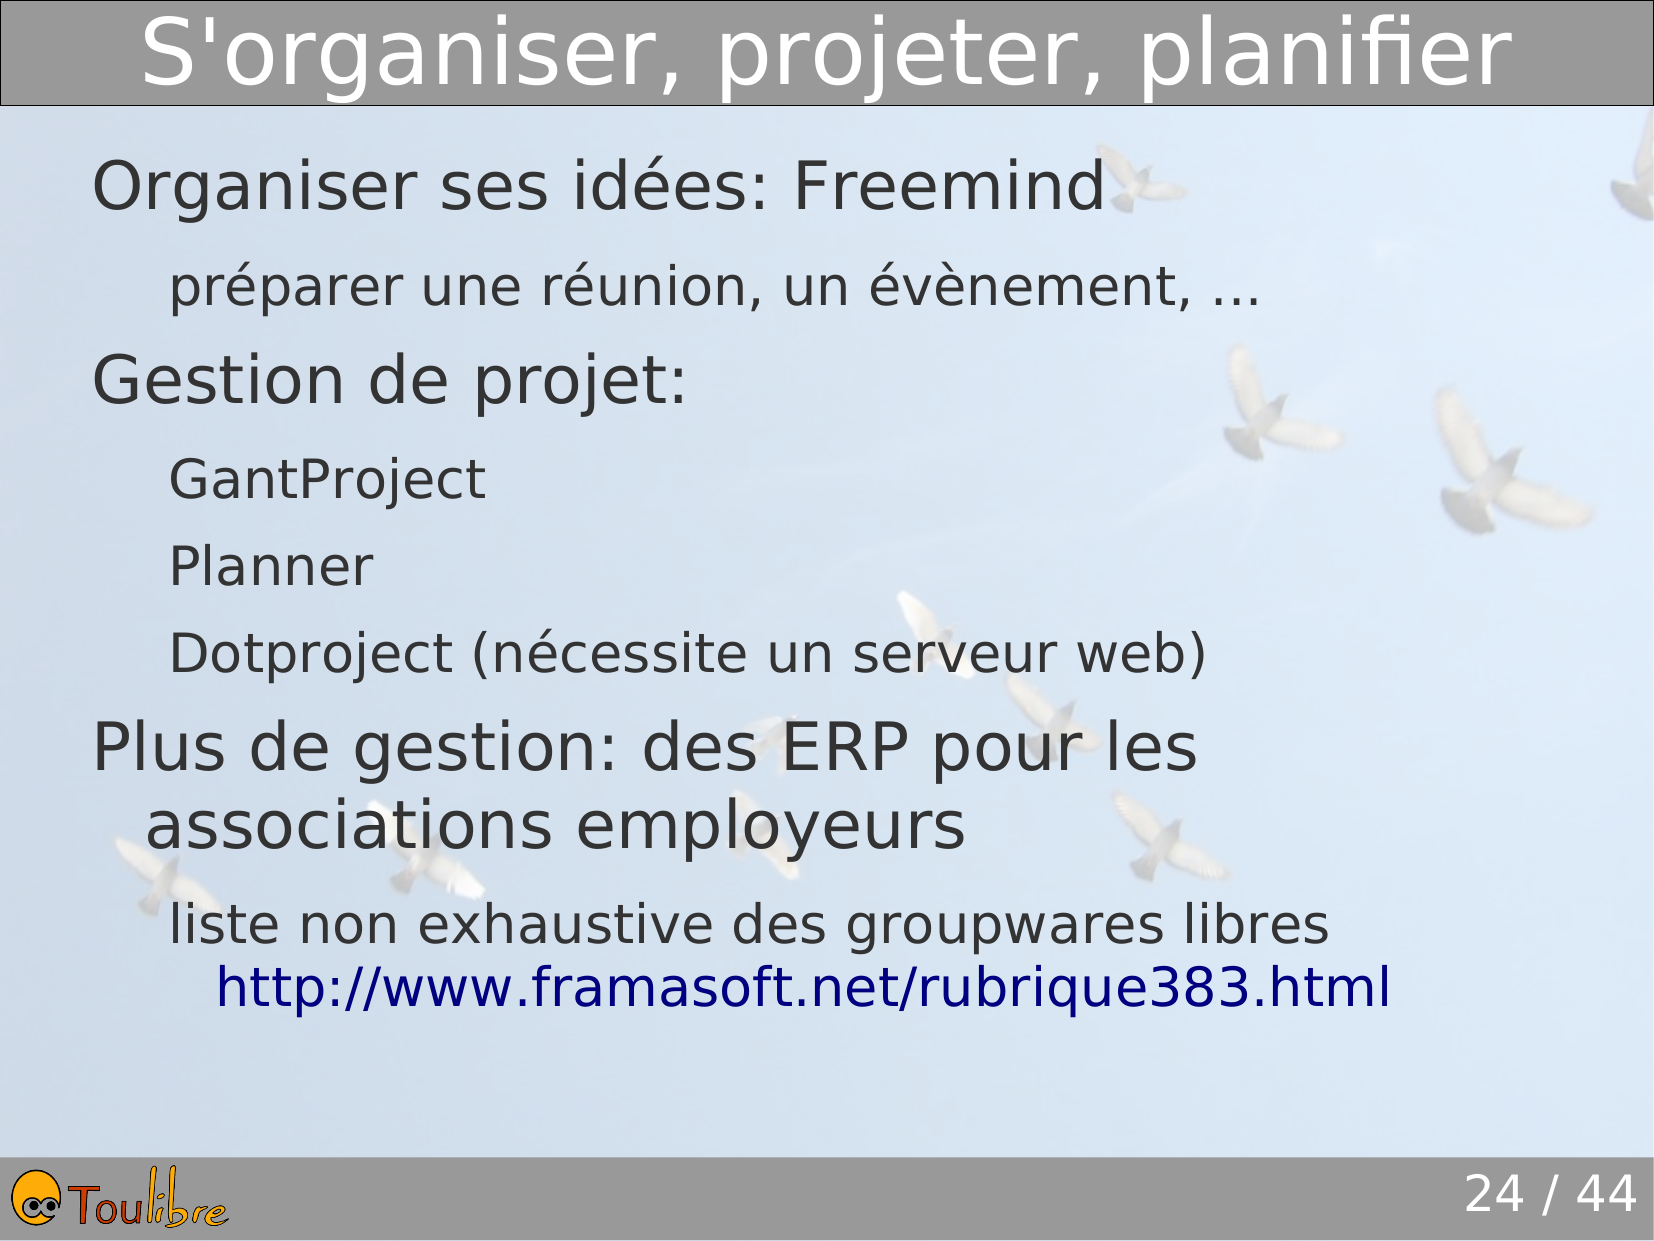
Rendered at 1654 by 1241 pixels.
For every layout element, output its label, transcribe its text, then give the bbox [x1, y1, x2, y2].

list Organiser ses idées: Freemind préparer une réunion, un évènement, ... Gestion de projet: GantProject Planner Dotproject (nécessite un serveur web) Plus de gestion: des ERP pour les associations employeurs liste non exhaustive des groupwares libres http://www.framasoft.net/rubrique383.html [73, 147, 1595, 1109]
picture [11, 1165, 229, 1228]
title S'organiser, projeter, planifier [0, 0, 1654, 107]
